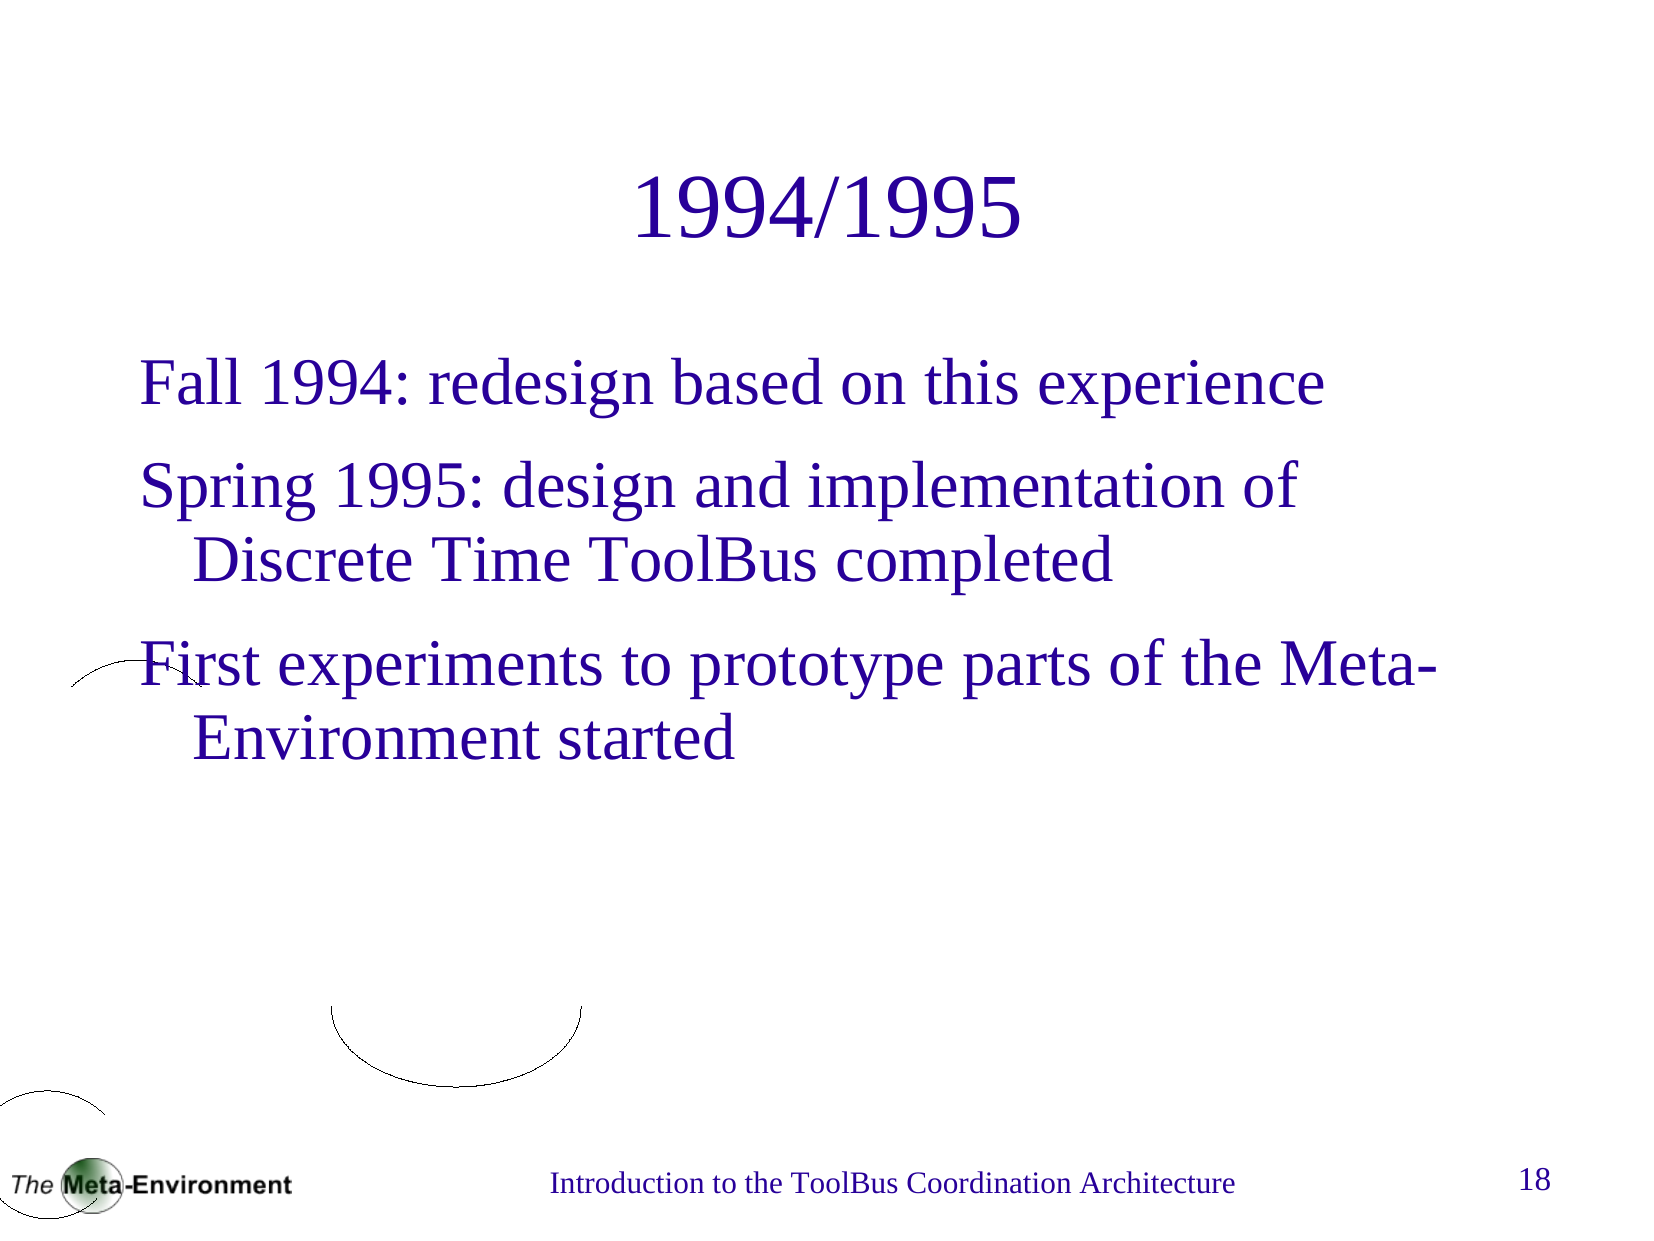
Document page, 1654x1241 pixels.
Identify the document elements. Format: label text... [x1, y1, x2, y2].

title 1994/1995 [121, 102, 1534, 311]
list Fall 1994: redesign based on this experience Spring 1995: design and implementation of Discrete Time ToolBus completed First experiments to prototype parts of the Meta-Environment started [121, 344, 1534, 1127]
picture [12, 1158, 292, 1214]
